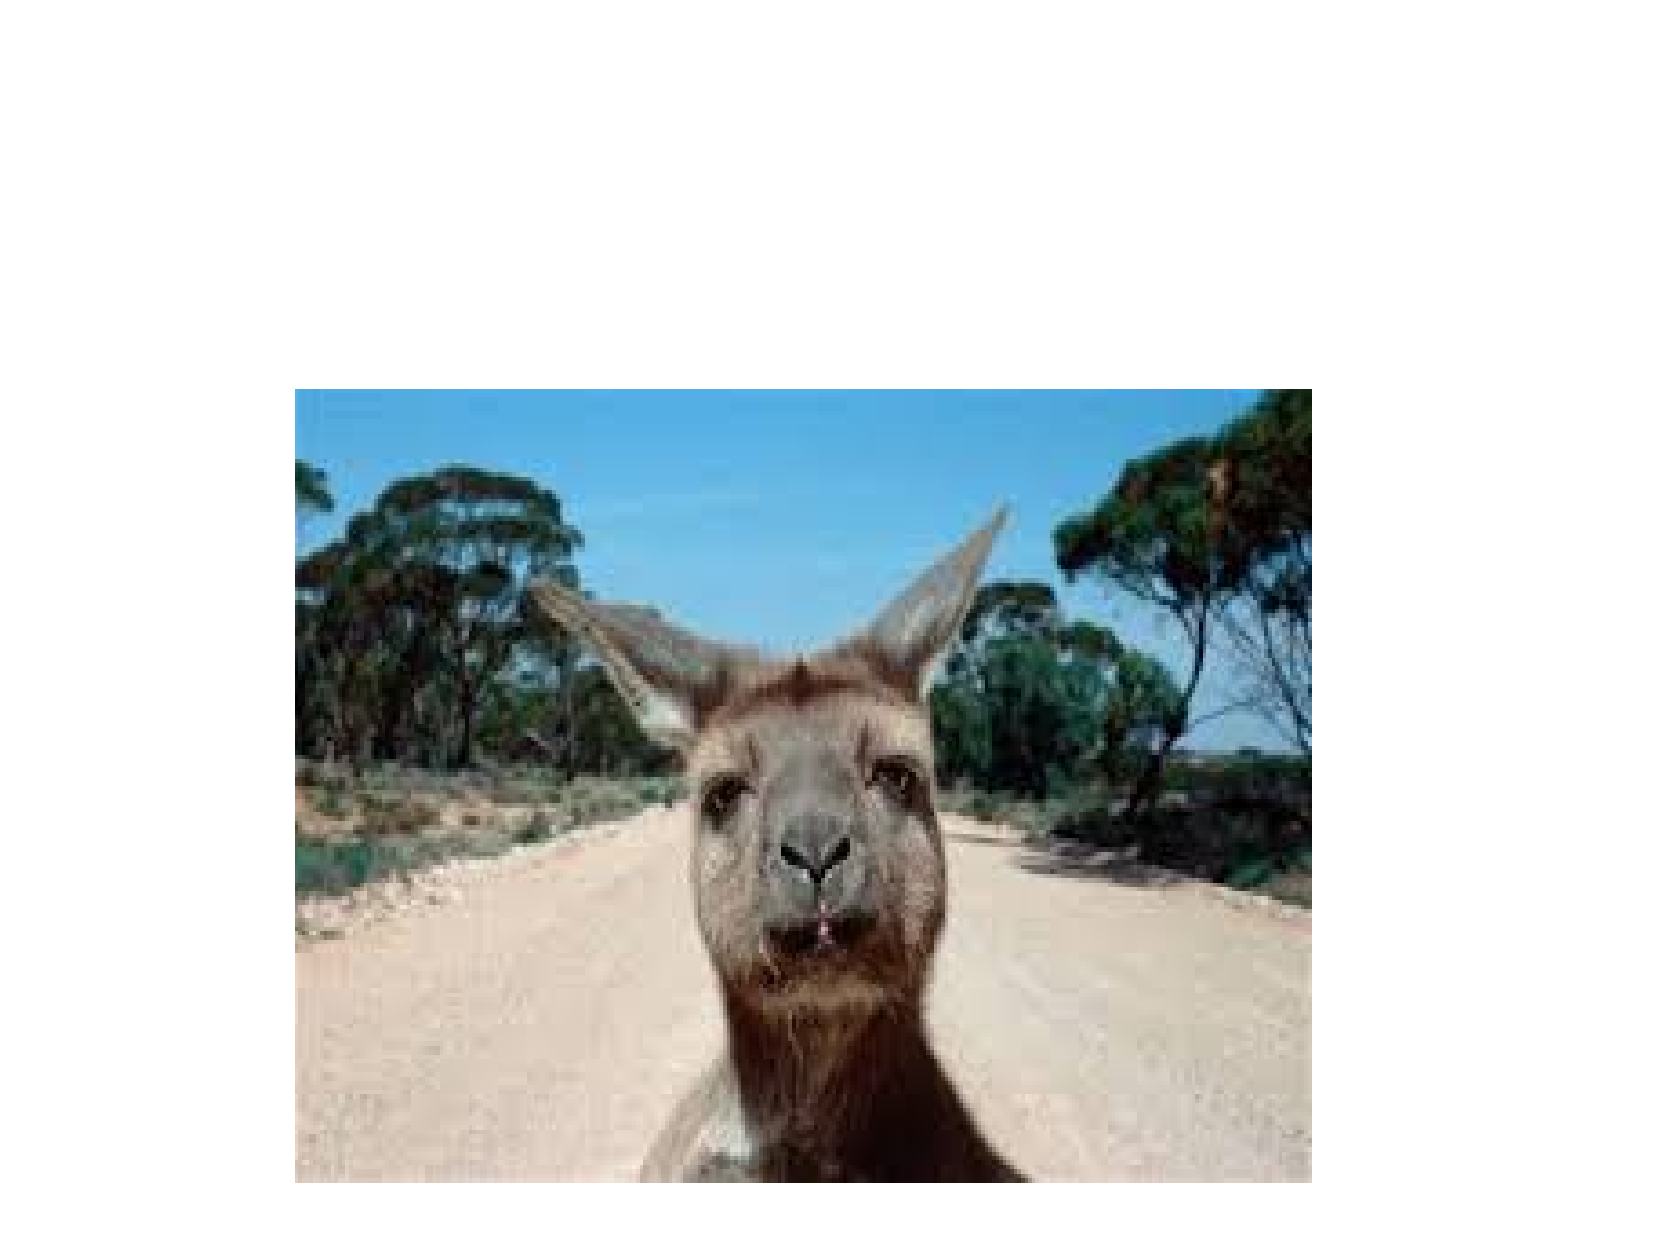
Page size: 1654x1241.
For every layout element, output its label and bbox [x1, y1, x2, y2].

picture [295, 389, 1312, 1183]
